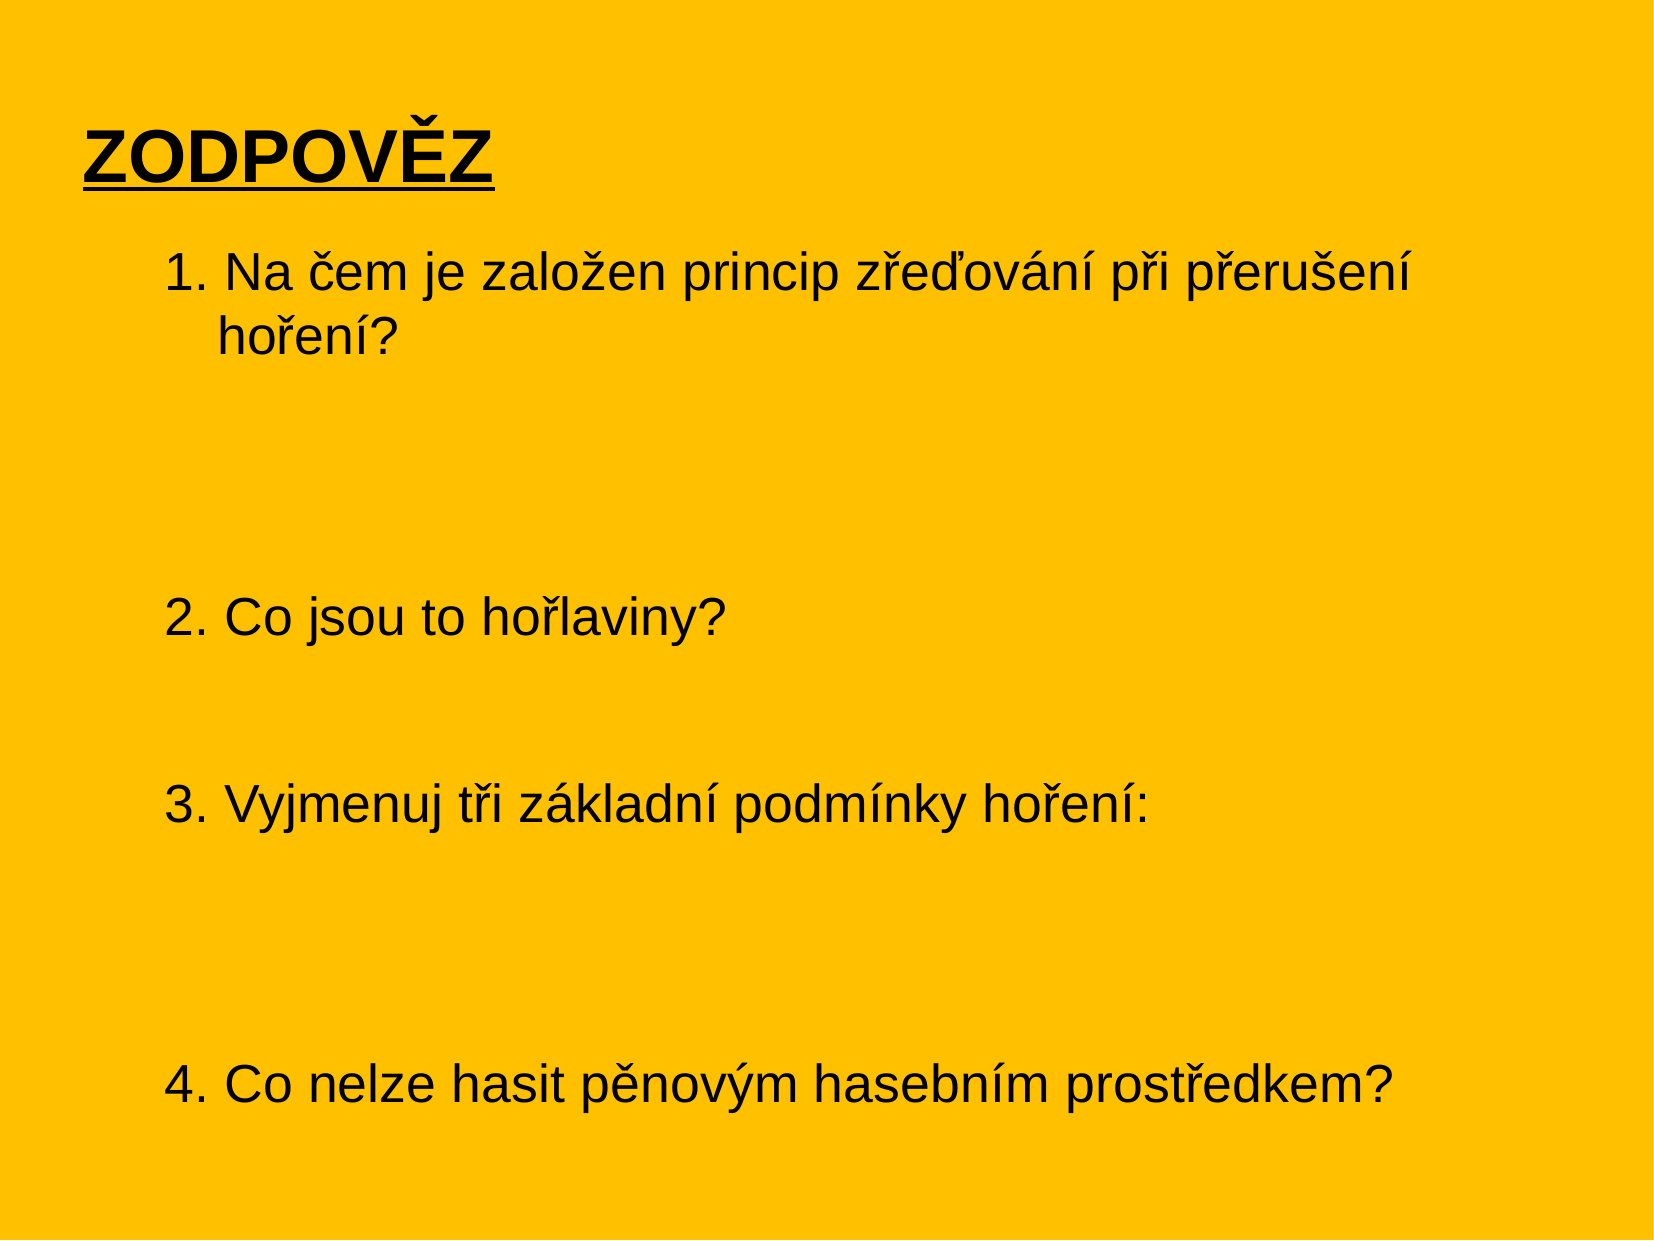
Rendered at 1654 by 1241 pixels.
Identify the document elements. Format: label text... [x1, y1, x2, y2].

list 1. Na čem je založen princip zřeďování při přerušení hoření? 2. Co jsou to hořlaviny? 3. Vyjmenuj tři základní podmínky hoření: 4. Co nelze hasit pěnovým hasebním prostředkem? [76, 236, 1565, 1241]
title ZODPOVĚZ [82, 49, 1571, 257]
